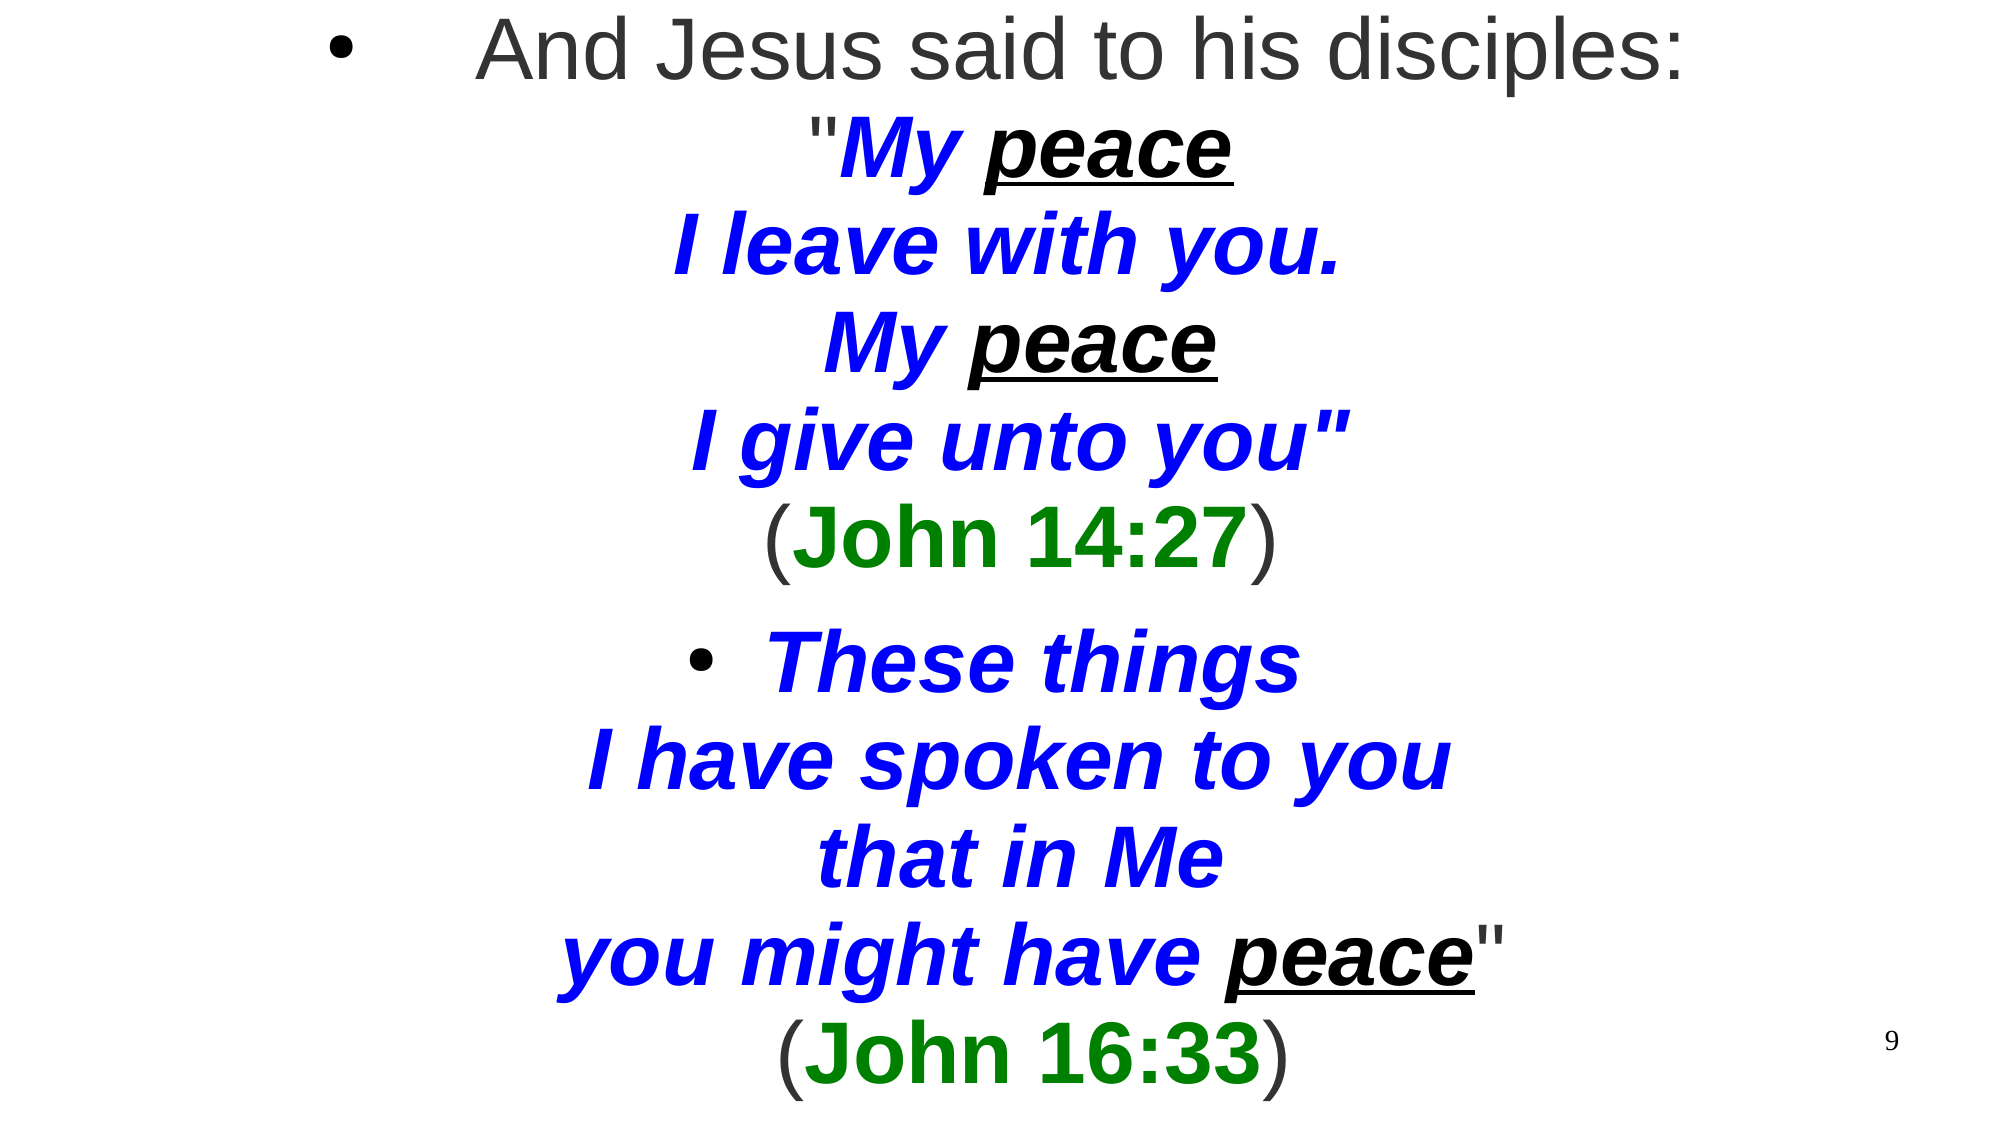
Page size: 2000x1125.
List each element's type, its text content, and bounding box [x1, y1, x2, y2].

list And Jesus said to his disciples: "My peace I leave with you. My peace I give unto you" (John 14:27) These things I have spoken to you that in Me you might have peace" (John 16:33) [0, 0, 1996, 1123]
